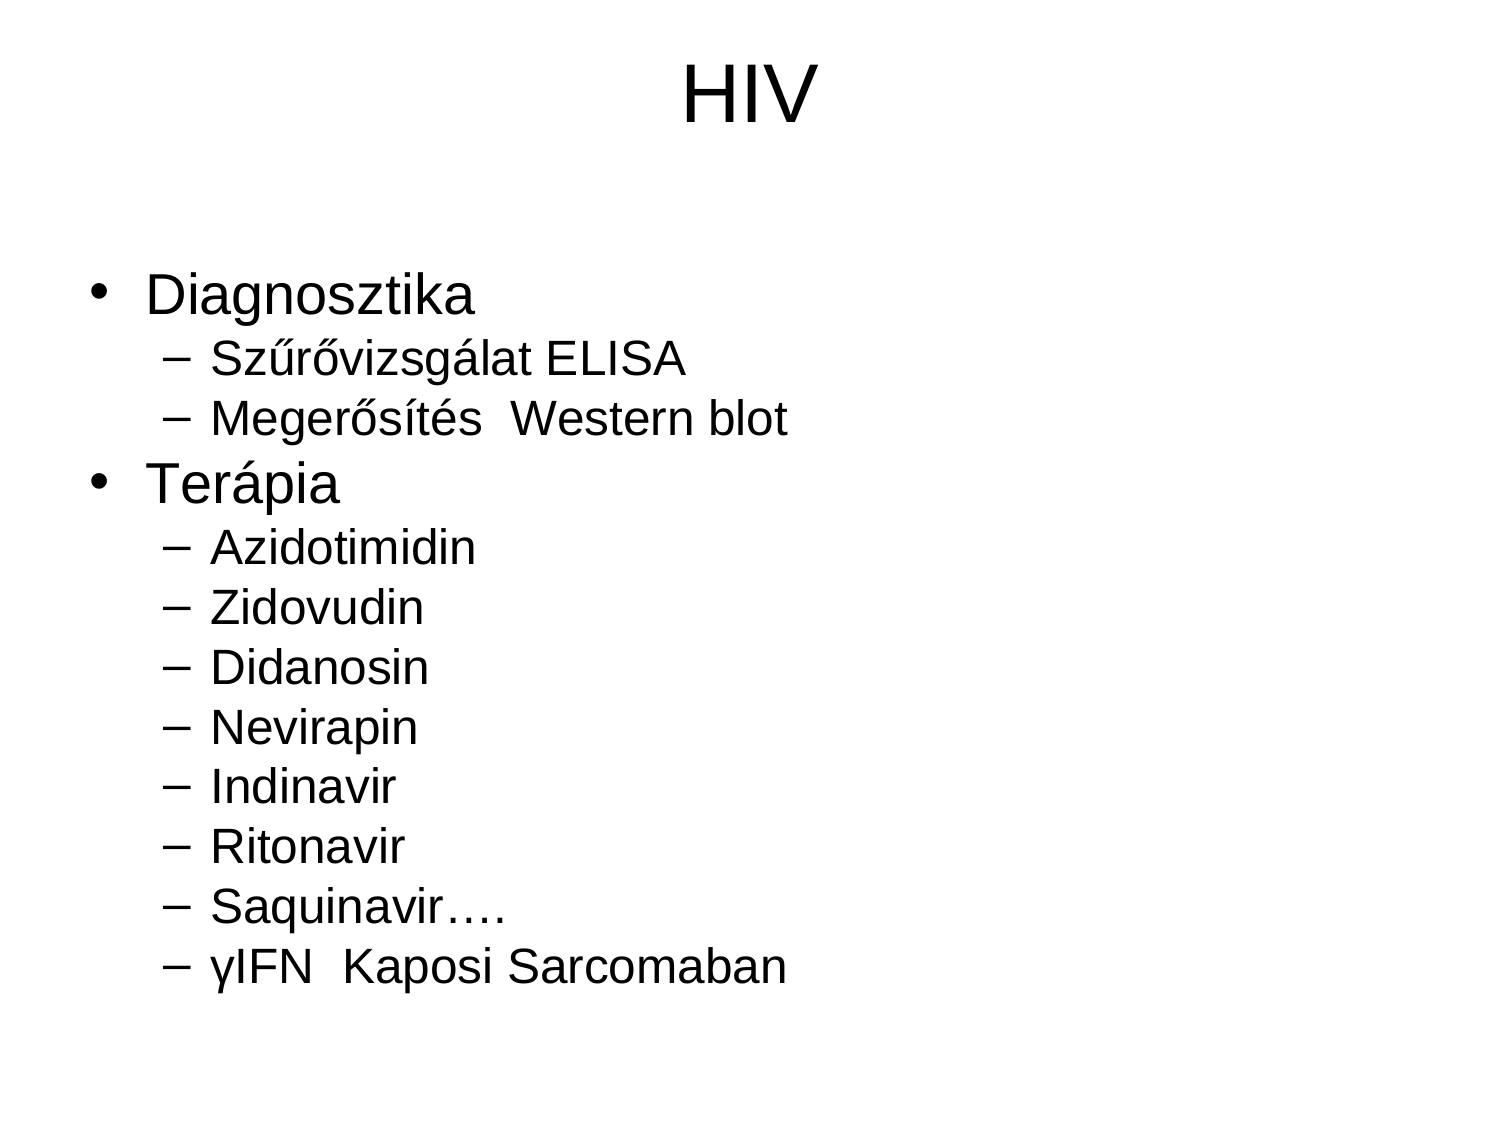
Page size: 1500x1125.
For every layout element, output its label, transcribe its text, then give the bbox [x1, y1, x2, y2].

list Diagnosztika Szűrővizsgálat ELISA Megerősítés Western blot Terápia Azidotimidin Zidovudin Didanosin Nevirapin Indinavir Ritonavir Saquinavir…. γIFN Kaposi Sarcomaban [75, 262, 1426, 1005]
title HIV [75, 31, 1426, 247]
